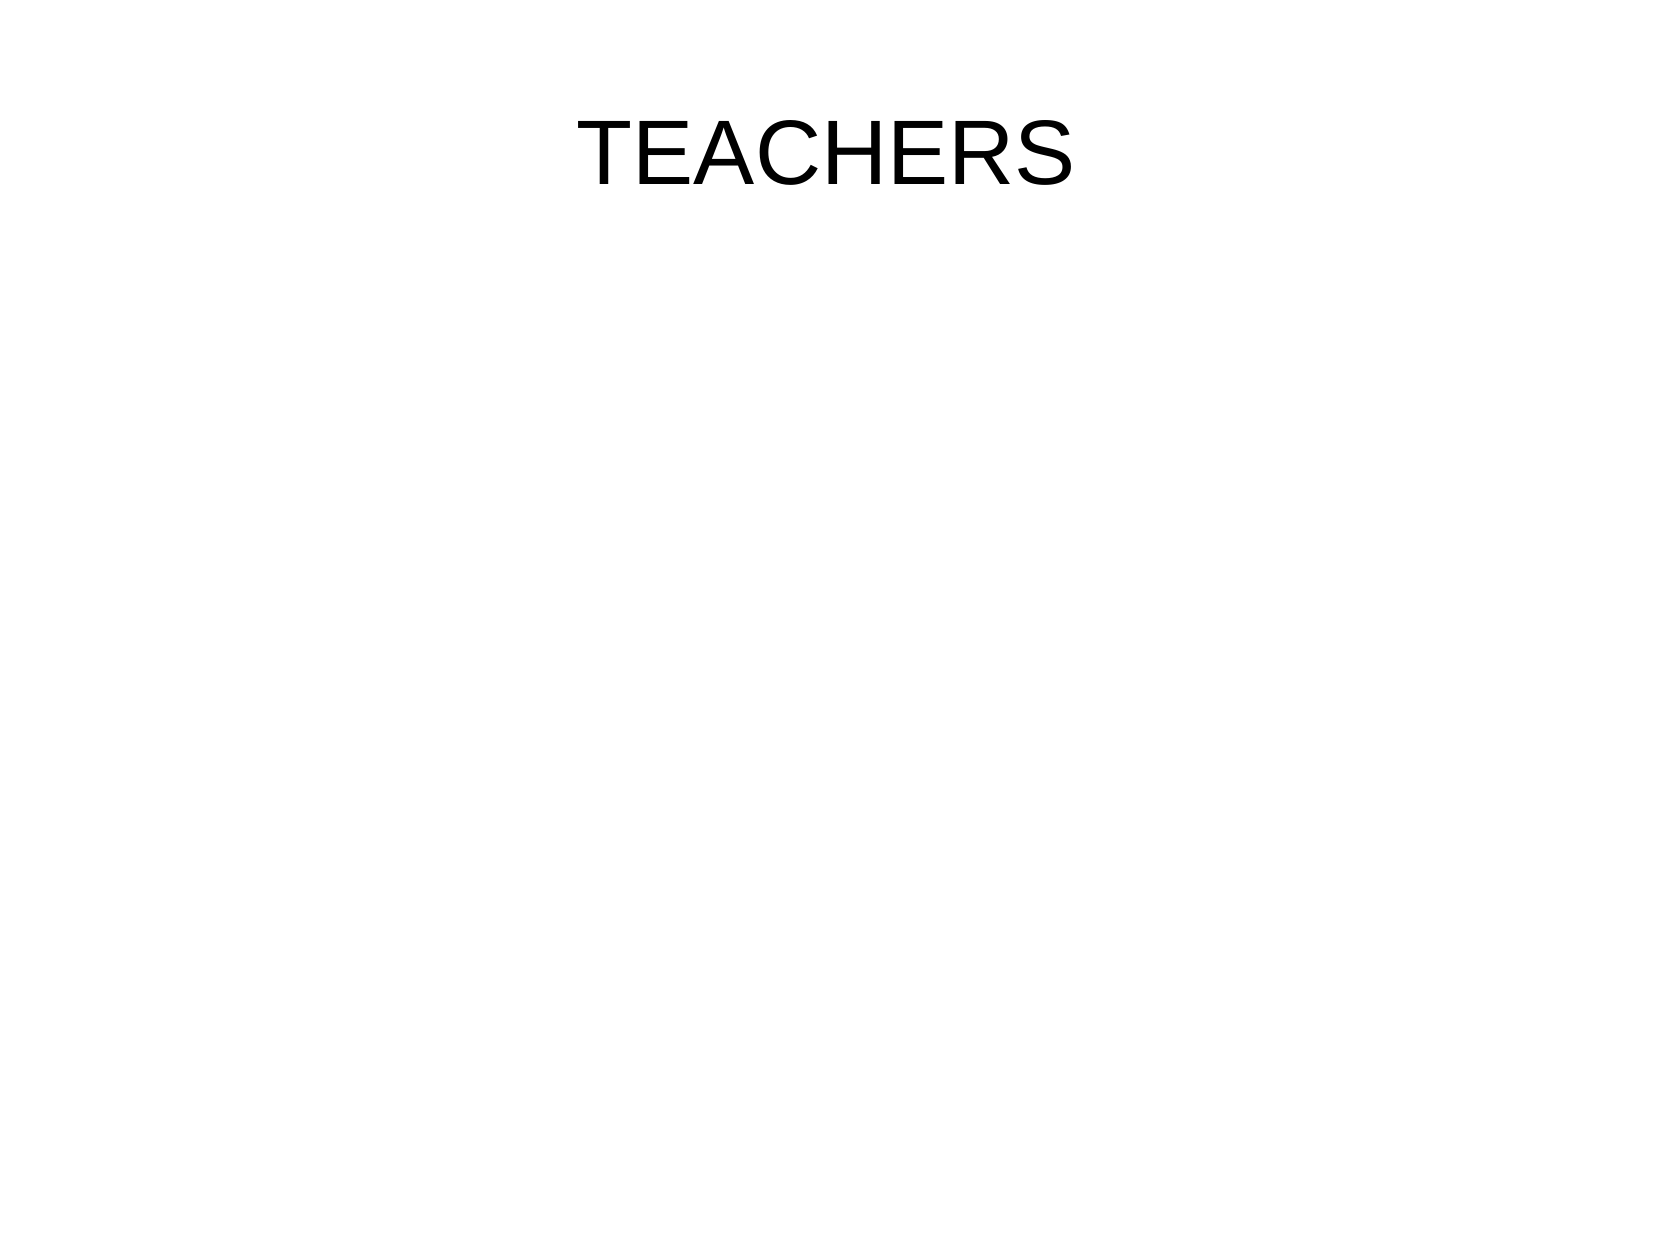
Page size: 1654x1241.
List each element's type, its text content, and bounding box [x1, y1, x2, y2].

title TEACHERS [82, 49, 1571, 257]
